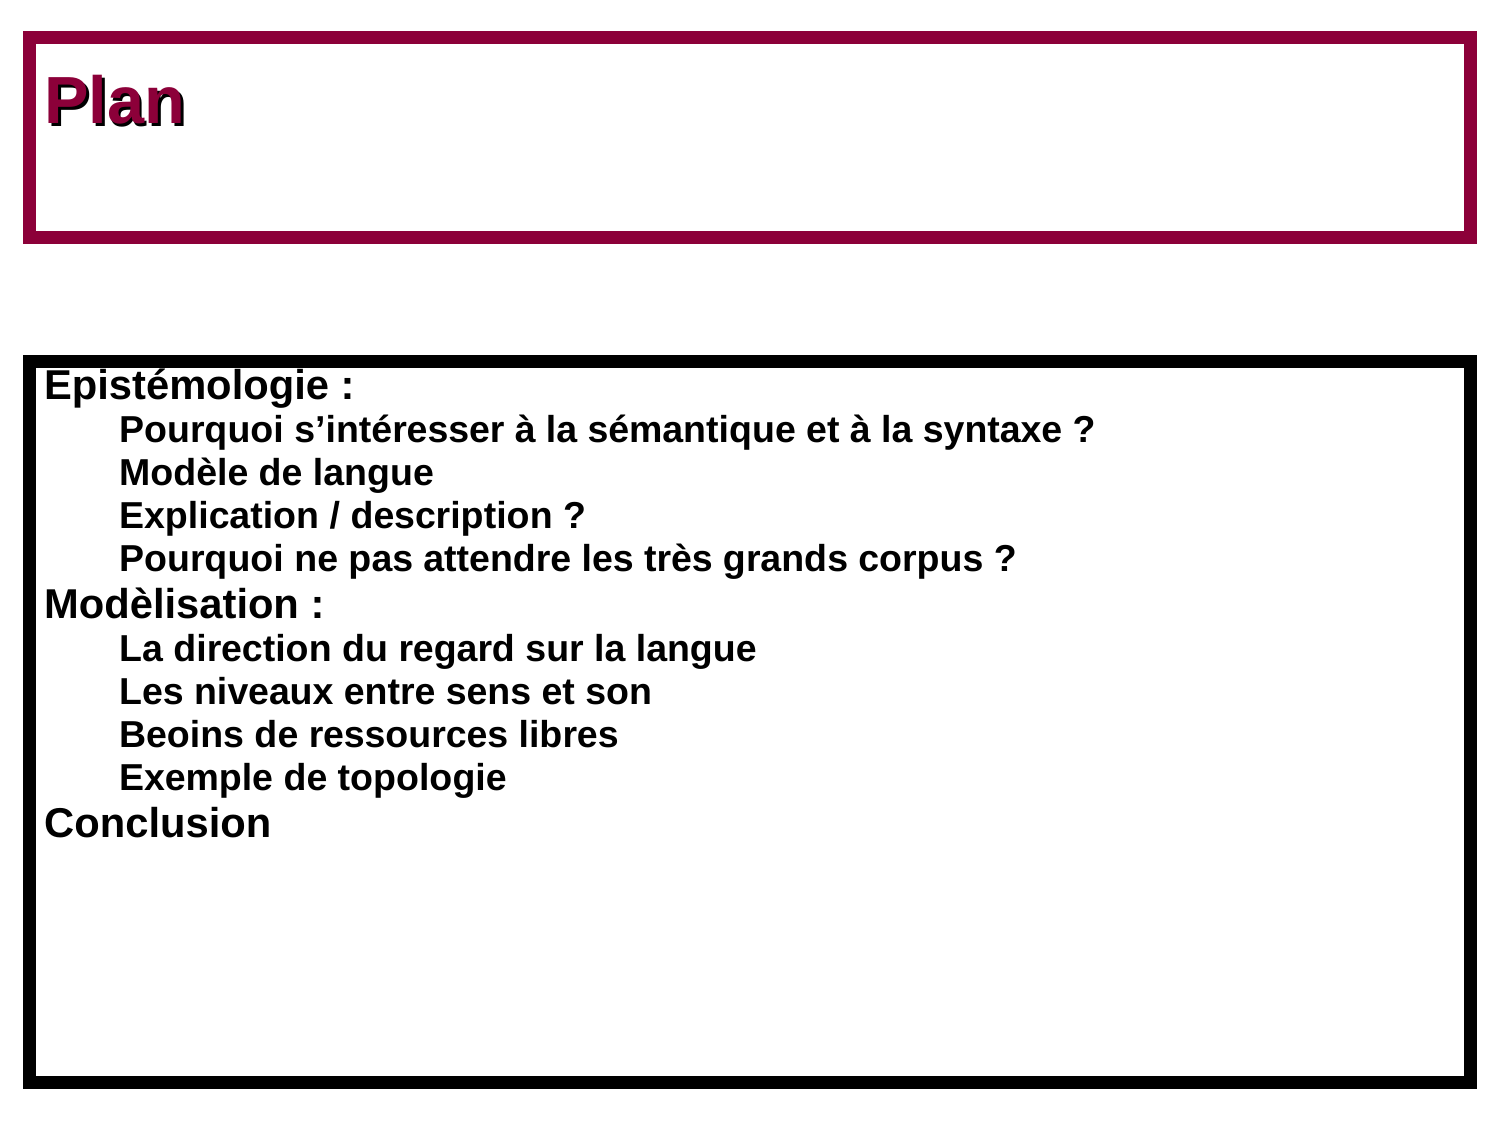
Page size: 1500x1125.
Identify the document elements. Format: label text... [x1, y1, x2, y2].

title Plan [29, 37, 1471, 238]
list Épistémologie : Pourquoi s’intéresser à la sémantique et à la syntaxe ? Modèle de langue Explication / description ? Pourquoi ne pas attendre les très grands corpus ? Modèlisation : La direction du regard sur la langue Les niveaux entre sens et son Beoins de ressources libres Exemple de topologie Conclusion [29, 361, 1471, 1083]
